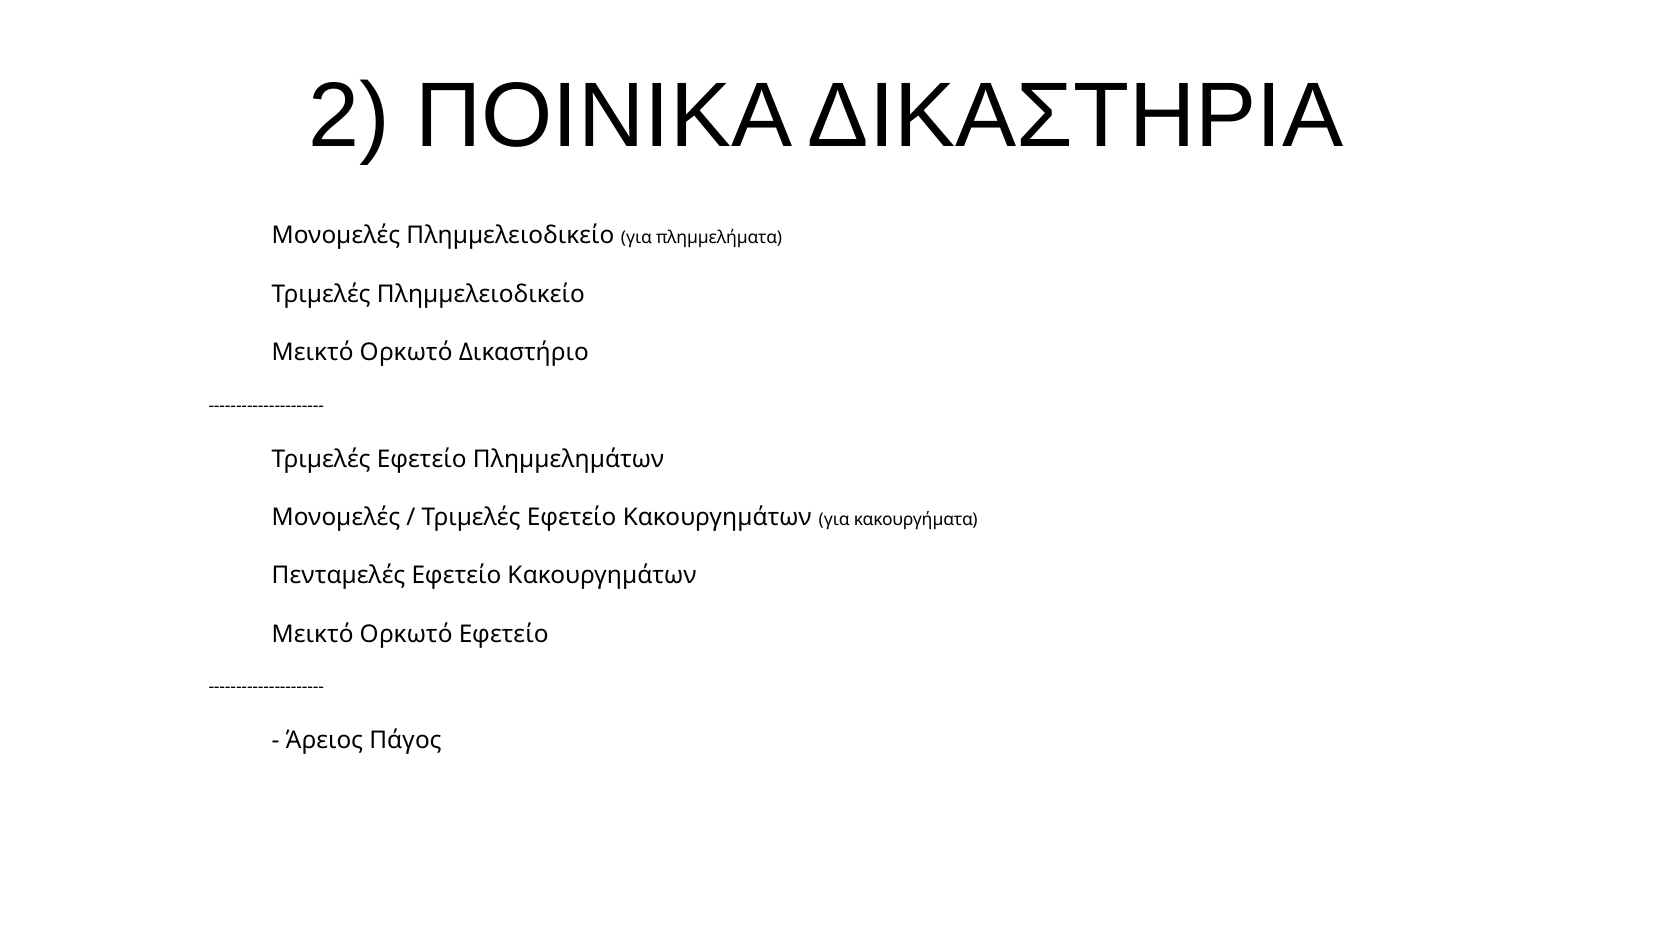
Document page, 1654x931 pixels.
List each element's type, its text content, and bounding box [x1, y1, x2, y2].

title 2) ΠΟΙΝΙΚΑ ΔΙΚΑΣΤΗΡΙΑ [82, 37, 1571, 193]
list Μονομελές Πλημμελειοδικείο (για πλημμελήματα) Τριμελές Πλημμελειοδικείο Μεικτό Ορκωτό Δικαστήριο --------------------- Τριμελές Εφετείο Πλημμελημάτων Μονομελές / Τριμελές Εφετείο Κακουργημάτων (για κακουργήματα) Πενταμελές Εφετείο Κακουργημάτων Μεικτό Ορκωτό Εφετείο --------------------- - Άρειος Πάγος [82, 217, 1571, 758]
